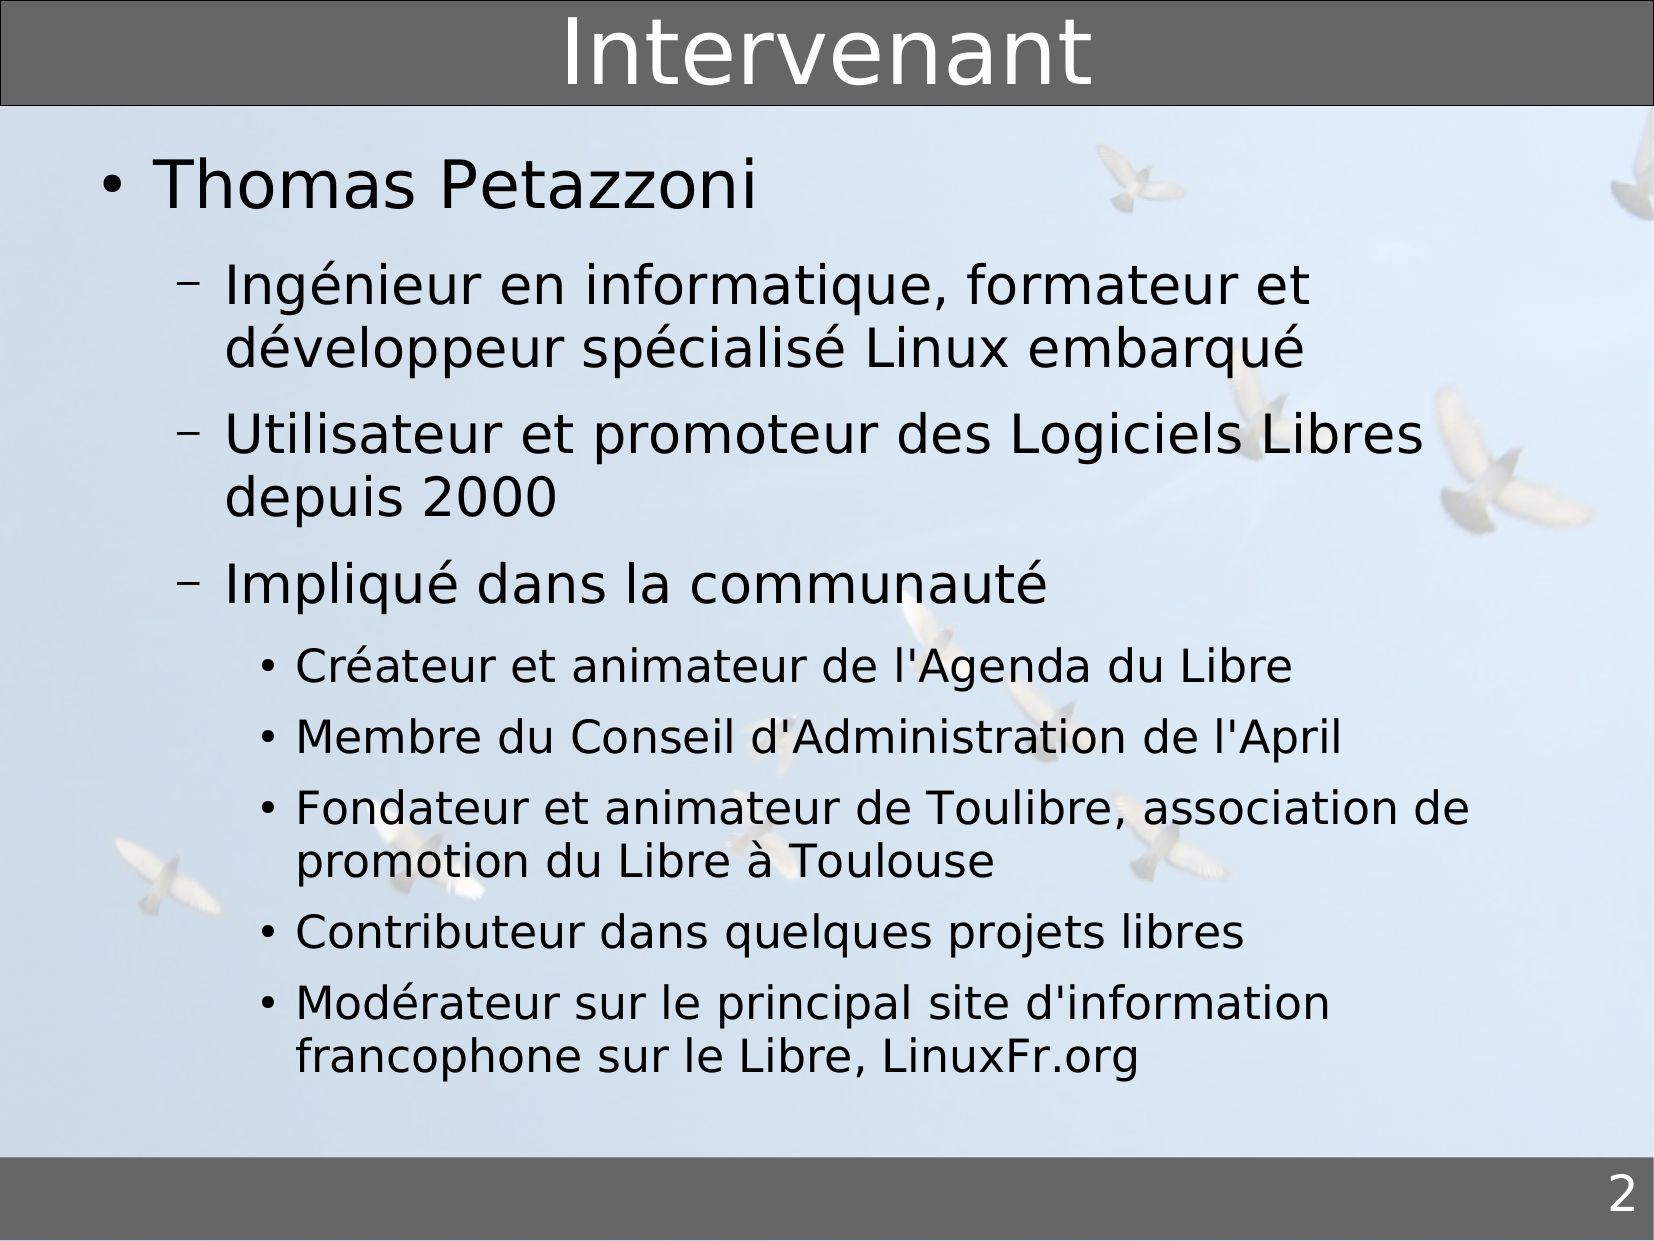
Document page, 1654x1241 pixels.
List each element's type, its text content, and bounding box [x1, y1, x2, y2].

title Intervenant [0, 0, 1654, 107]
list Thomas Petazzoni Ingénieur en informatique, formateur et développeur spécialisé Linux embarqué Utilisateur et promoteur des Logiciels Libres depuis 2000 Impliqué dans la communauté Créateur et animateur de l'Agenda du Libre Membre du Conseil d'Administration de l'April Fondateur et animateur de Toulibre, association de promotion du Libre à Toulouse Contributeur dans quelques projets libres Modérateur sur le principal site d'information francophone sur le Libre, LinuxFr.org [82, 146, 1571, 1094]
